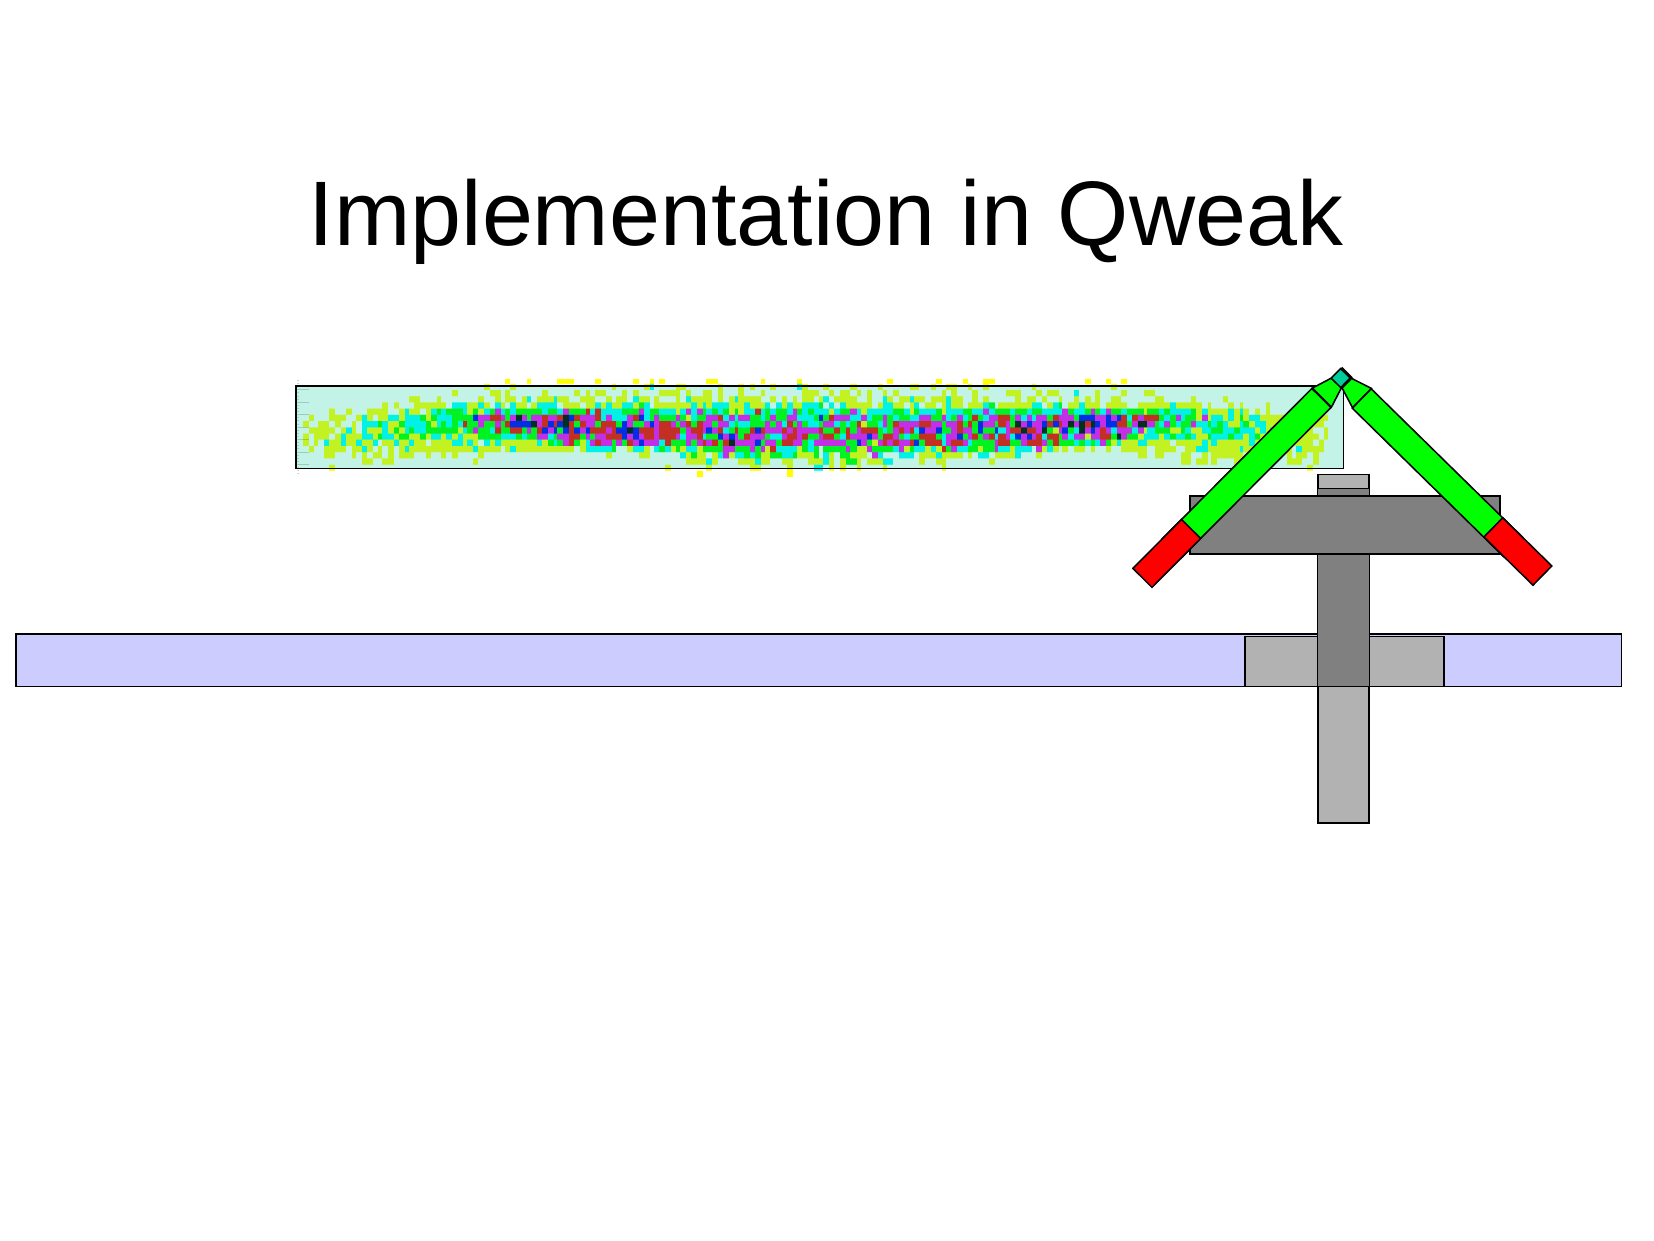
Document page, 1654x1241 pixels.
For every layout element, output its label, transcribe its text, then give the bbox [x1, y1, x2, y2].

text_box Implementation in Qweak [124, 110, 1530, 317]
text_box [16, 367, 1622, 824]
picture [297, 469, 1230, 477]
picture [1263, 469, 1344, 477]
picture [297, 379, 1327, 385]
